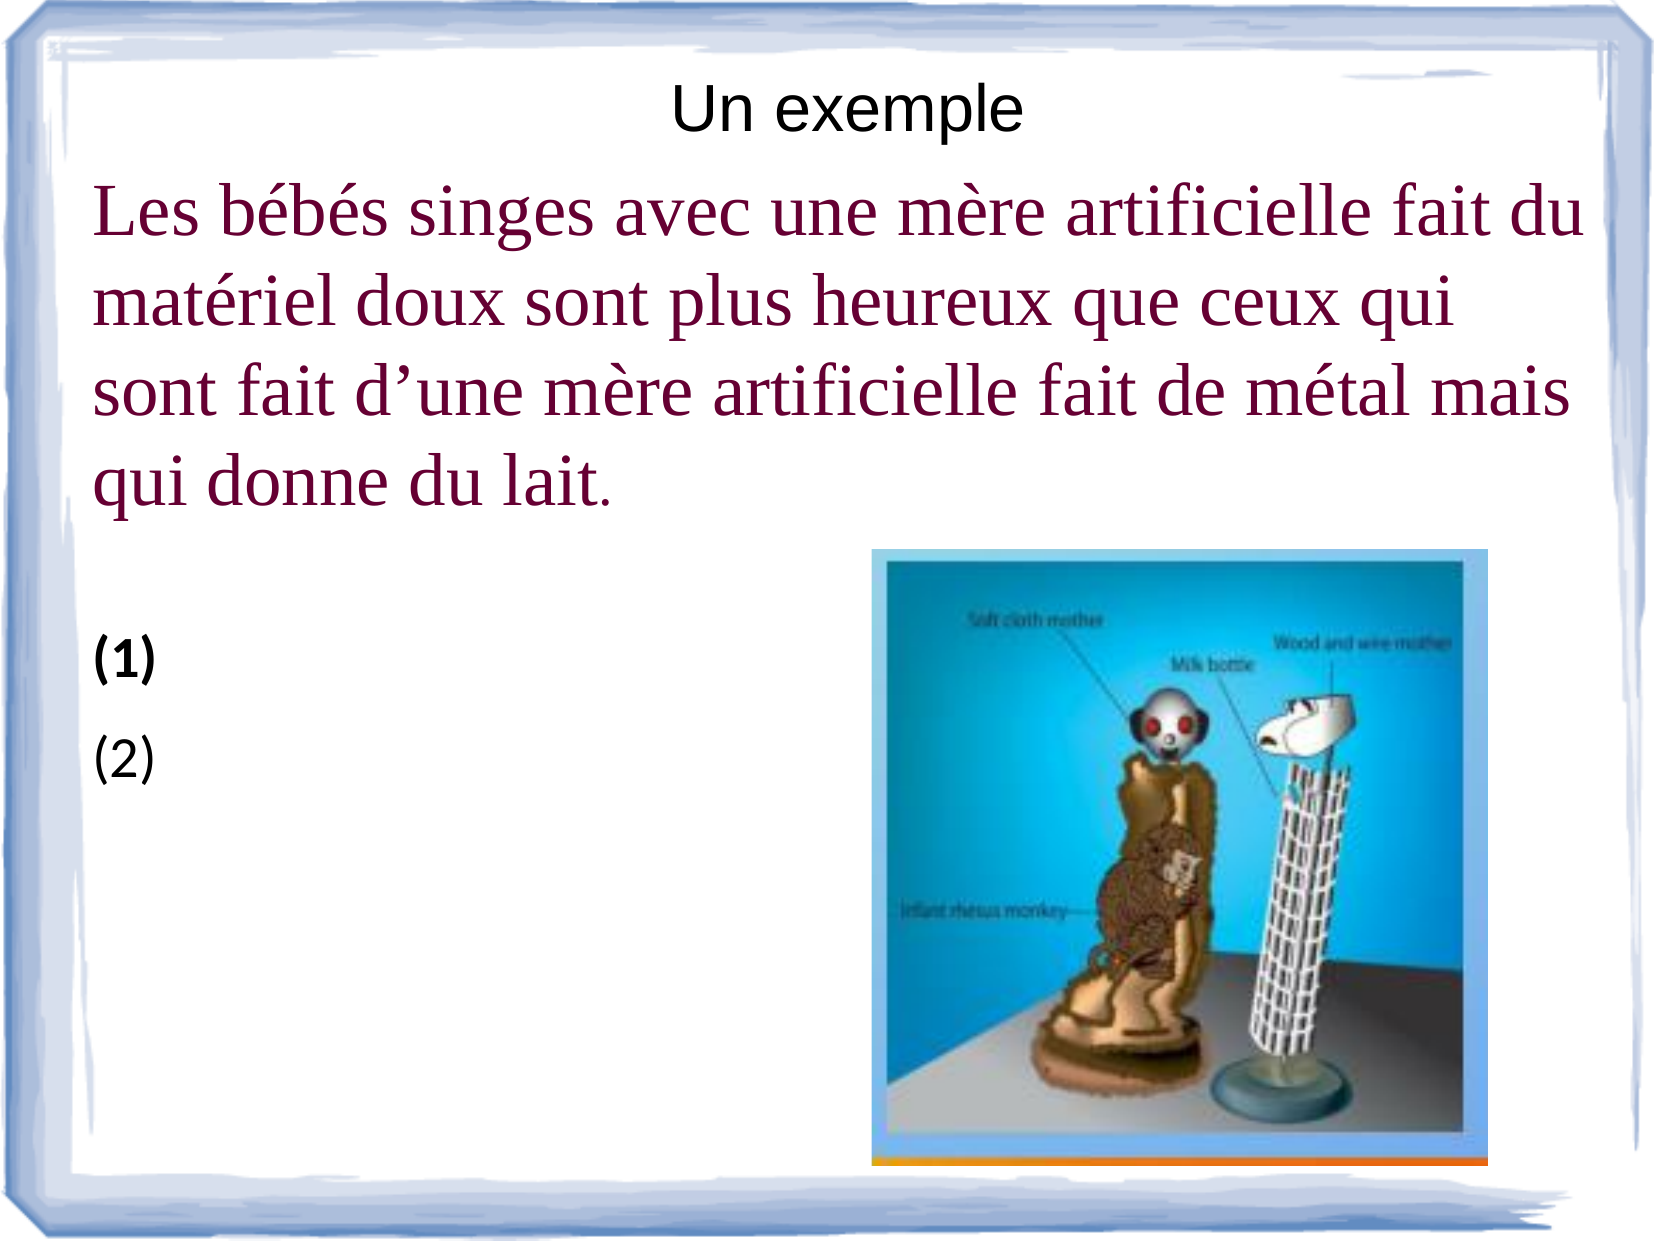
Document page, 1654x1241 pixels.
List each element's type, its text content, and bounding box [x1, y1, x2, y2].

list Les bébés singes avec une mère artificielle fait du matériel doux sont plus heureux que ceux qui sont fait d’une mère artificielle fait de métal mais qui donne du lait. [92, 160, 1591, 1166]
picture [871, 549, 1488, 1166]
title Un exemple [43, 49, 1654, 161]
